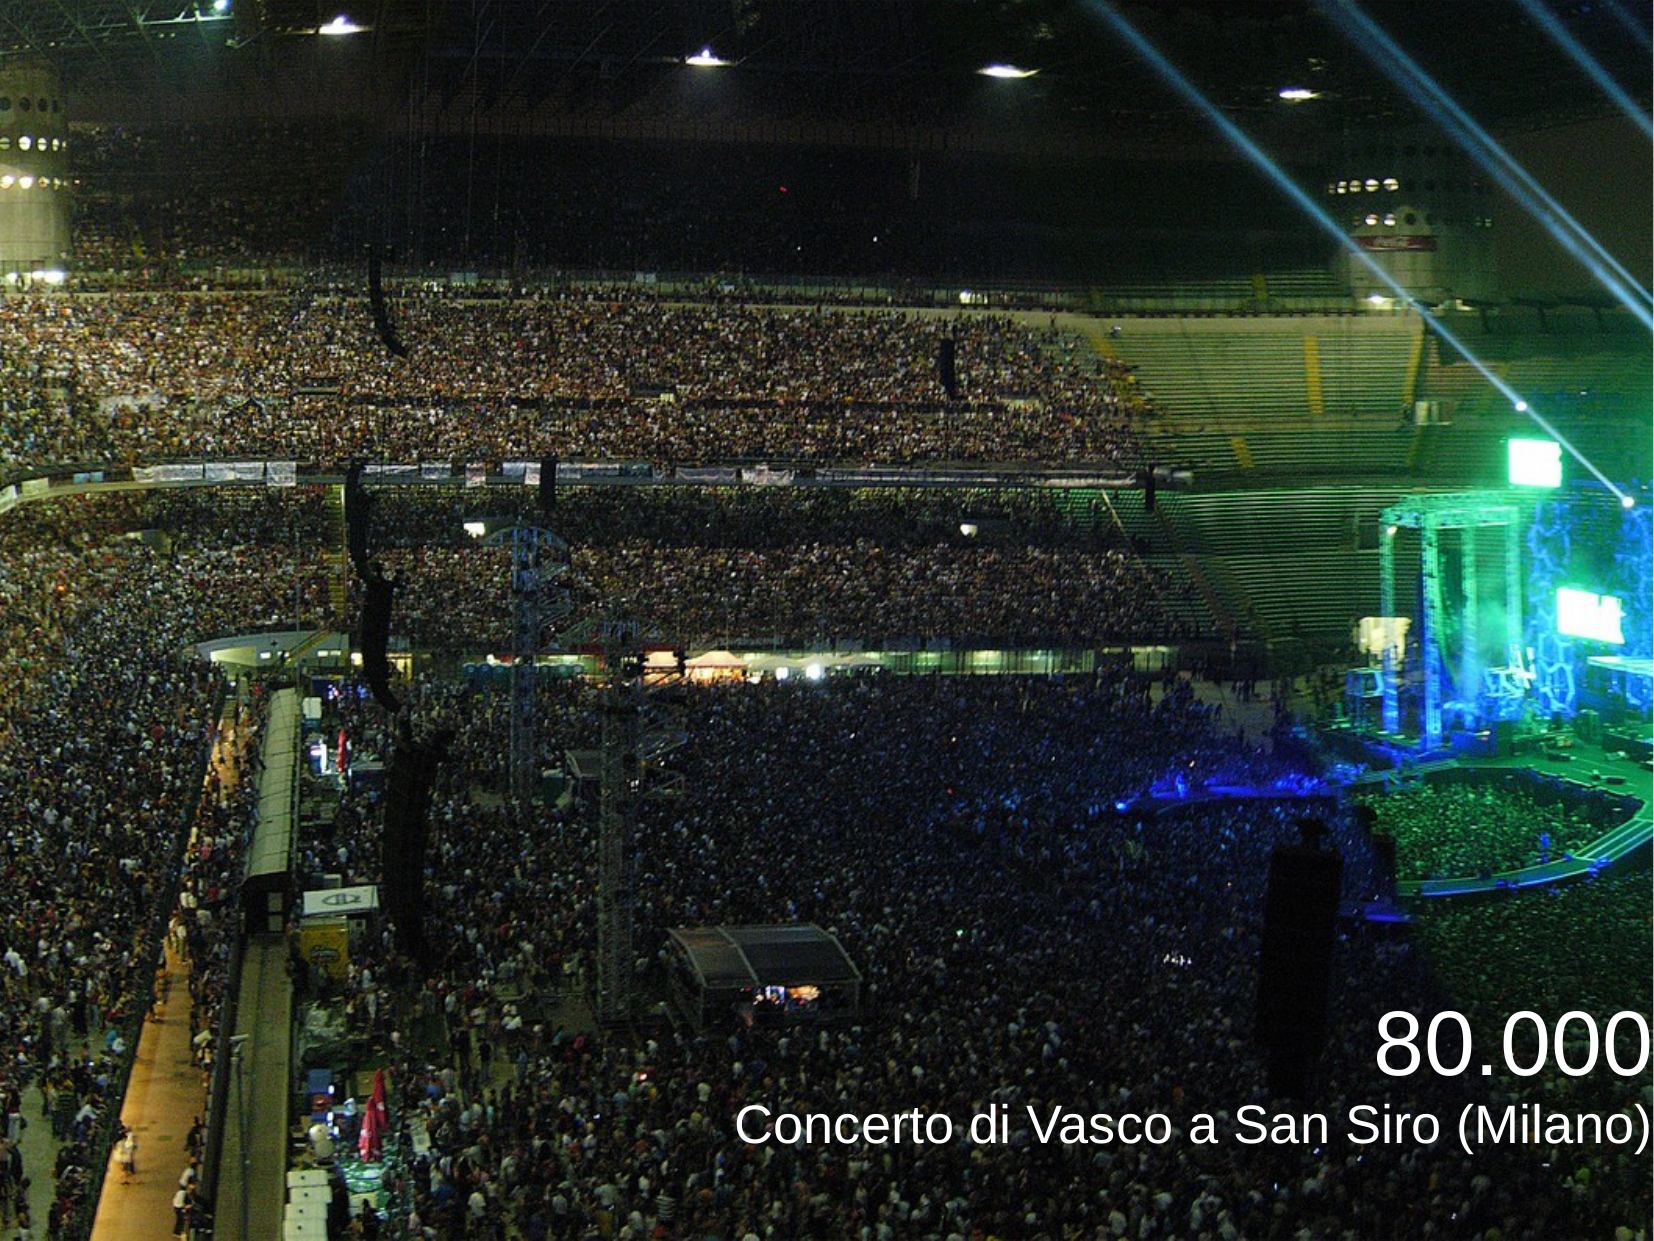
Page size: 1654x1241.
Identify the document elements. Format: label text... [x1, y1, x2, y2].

title 80.000 Concerto di Vasco a San Siro (Milano) [165, 992, 1654, 1241]
picture [0, 0, 1654, 1241]
